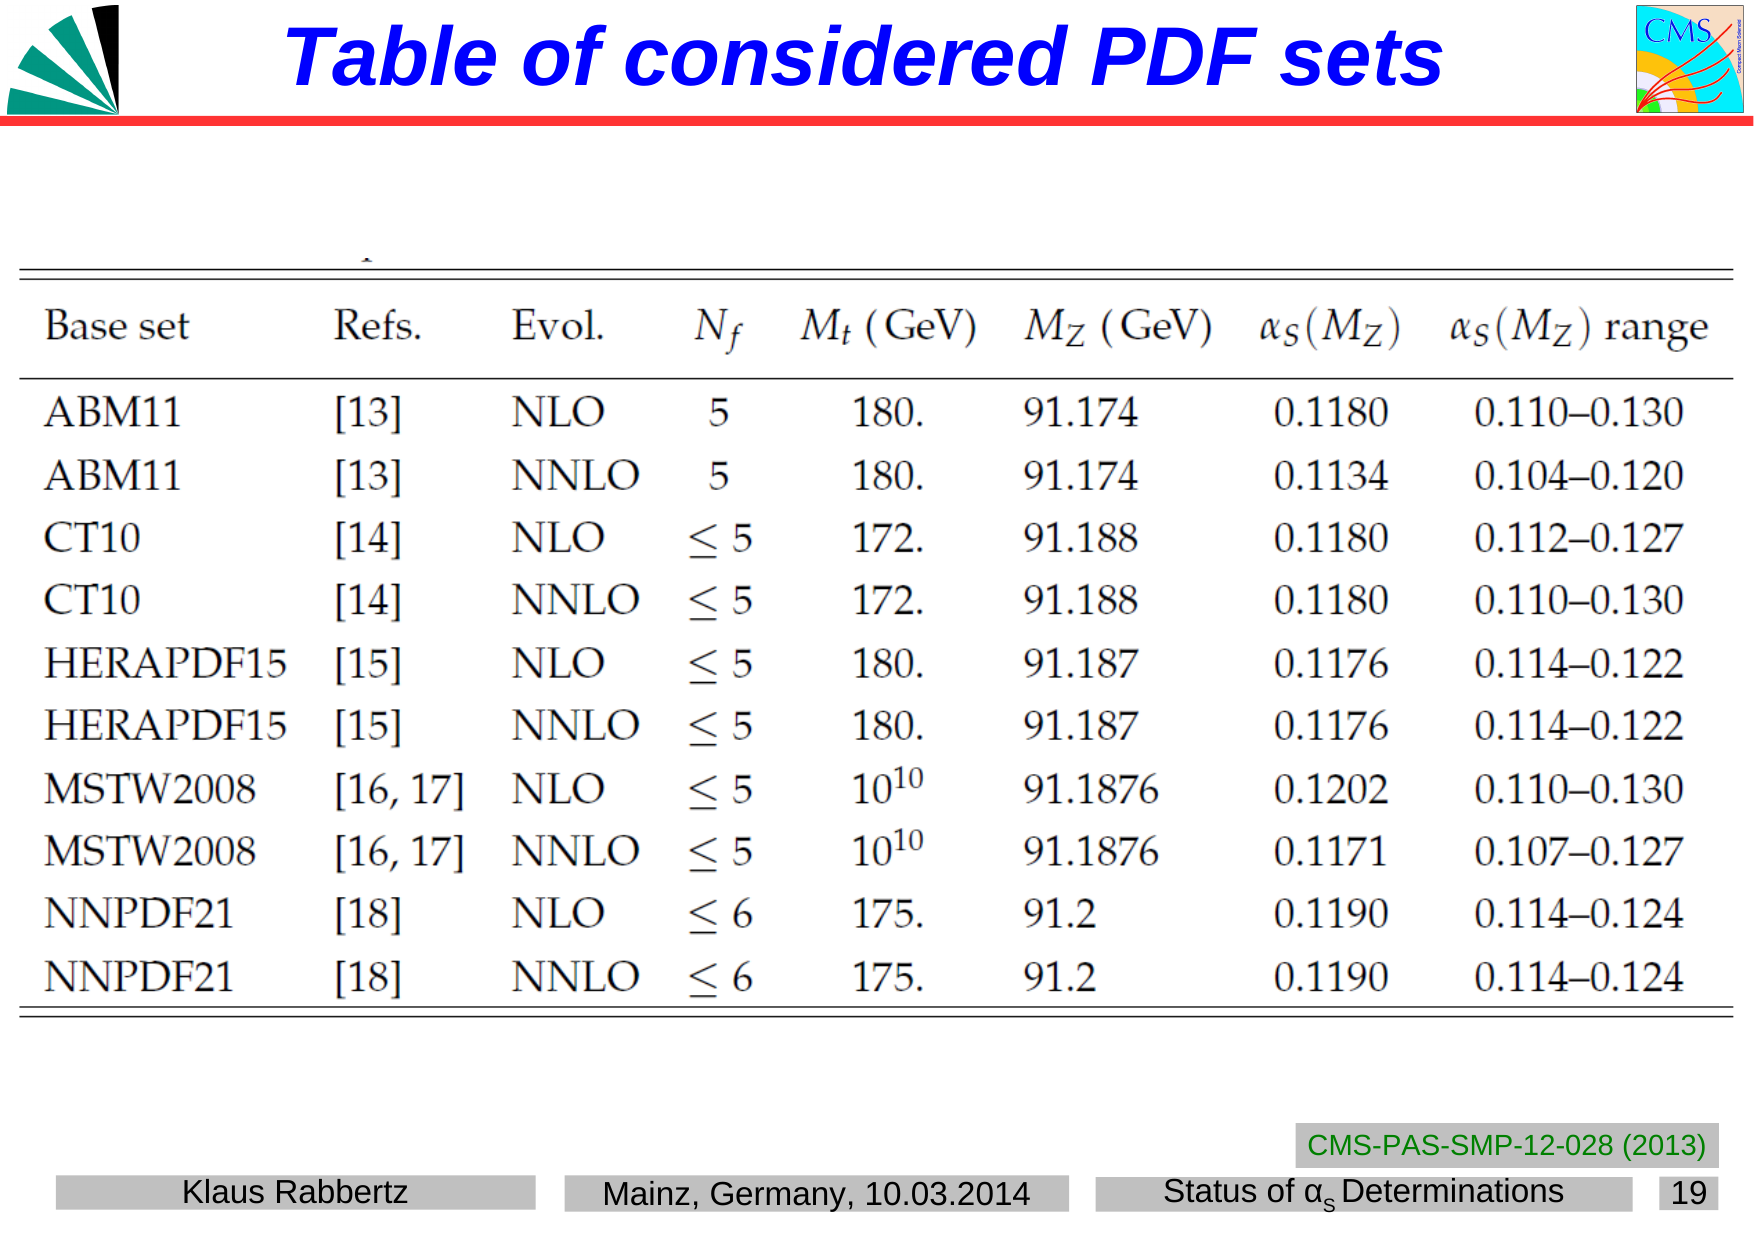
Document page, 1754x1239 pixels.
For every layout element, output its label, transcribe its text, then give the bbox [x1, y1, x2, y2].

picture [7, 5, 119, 116]
picture [3, 258, 1754, 1041]
text_box CMS-PAS-SMP-12-028 (2013) [1295, 1123, 1717, 1168]
title Table of considered PDF sets [123, 0, 1606, 114]
picture [1636, 5, 1744, 113]
